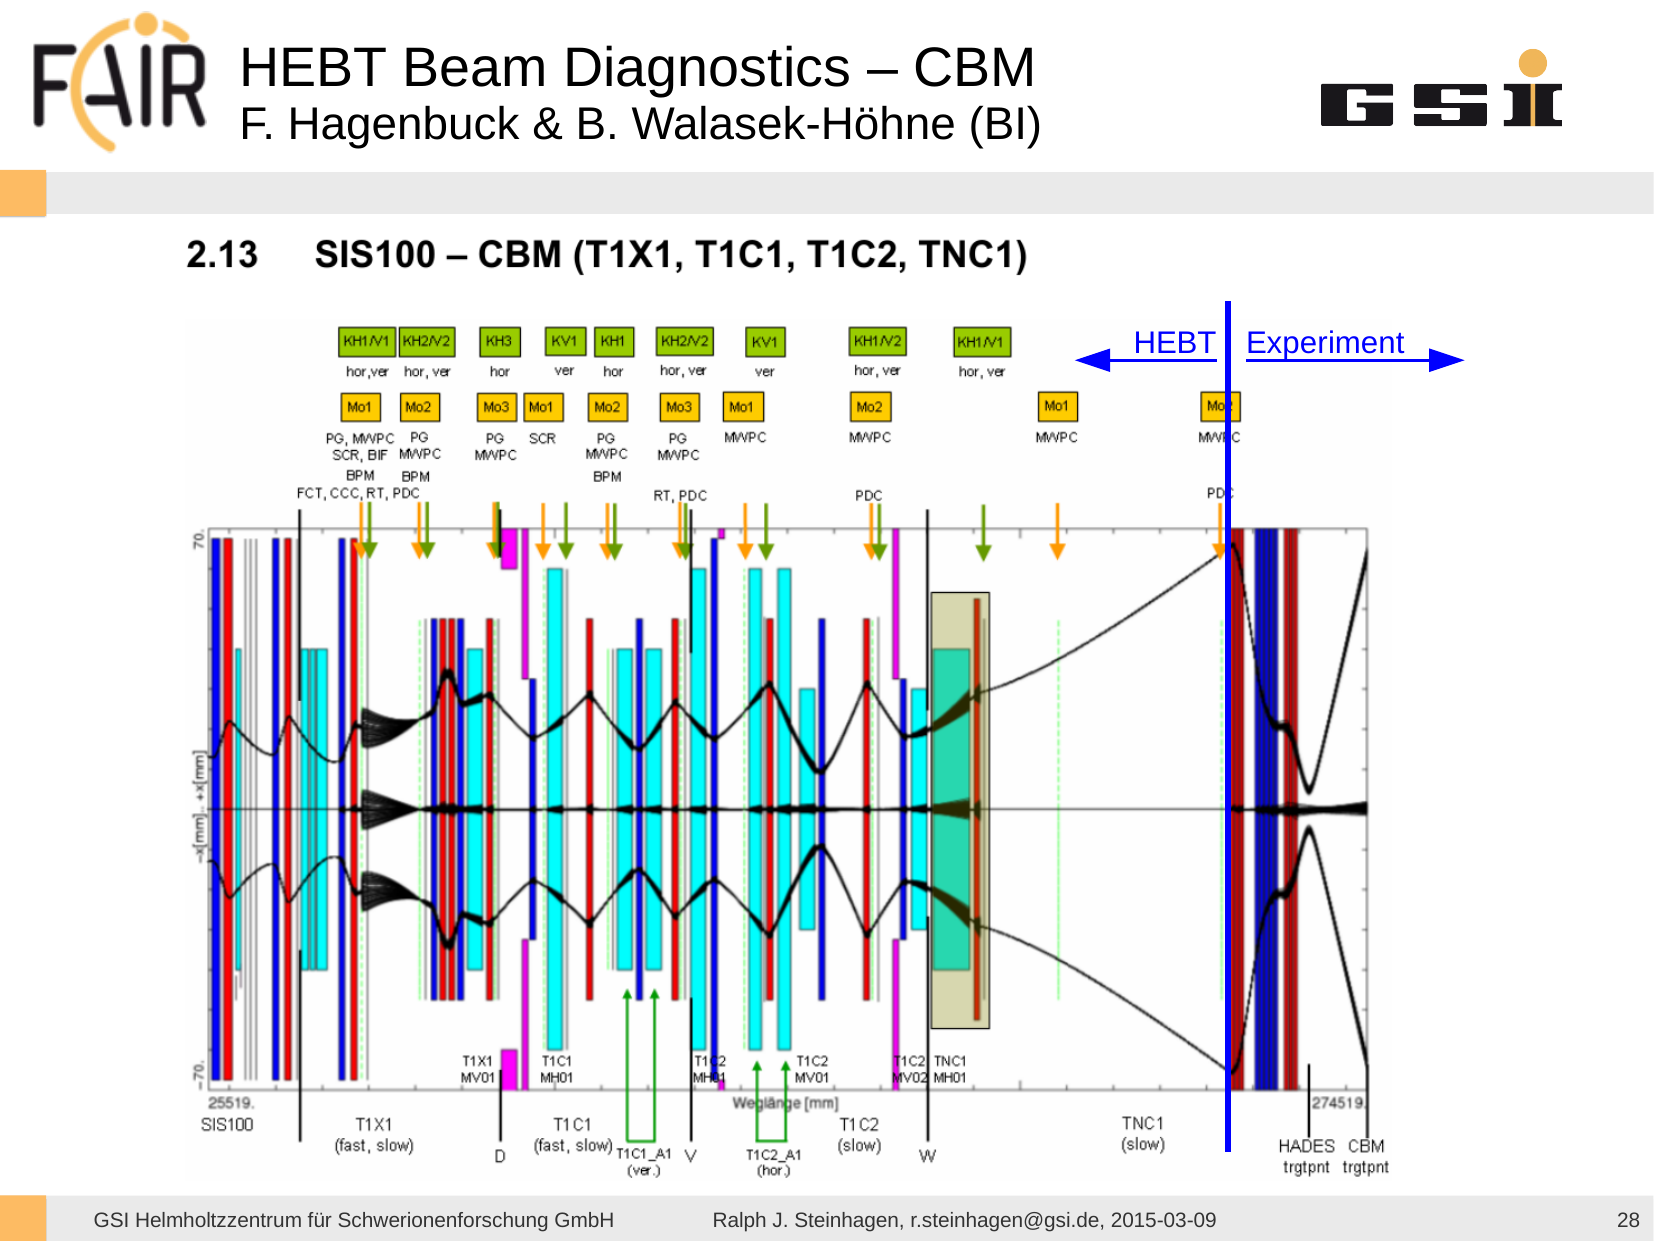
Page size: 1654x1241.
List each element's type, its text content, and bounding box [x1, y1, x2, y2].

title HEBT Beam Diagnostics – CBM F. Hagenbuck & B. Walasek-Höhne (BI) [239, 23, 1223, 162]
picture [1287, 338, 1295, 351]
picture [33, 10, 207, 155]
picture [100, 224, 1400, 1195]
picture [1319, 46, 1564, 129]
